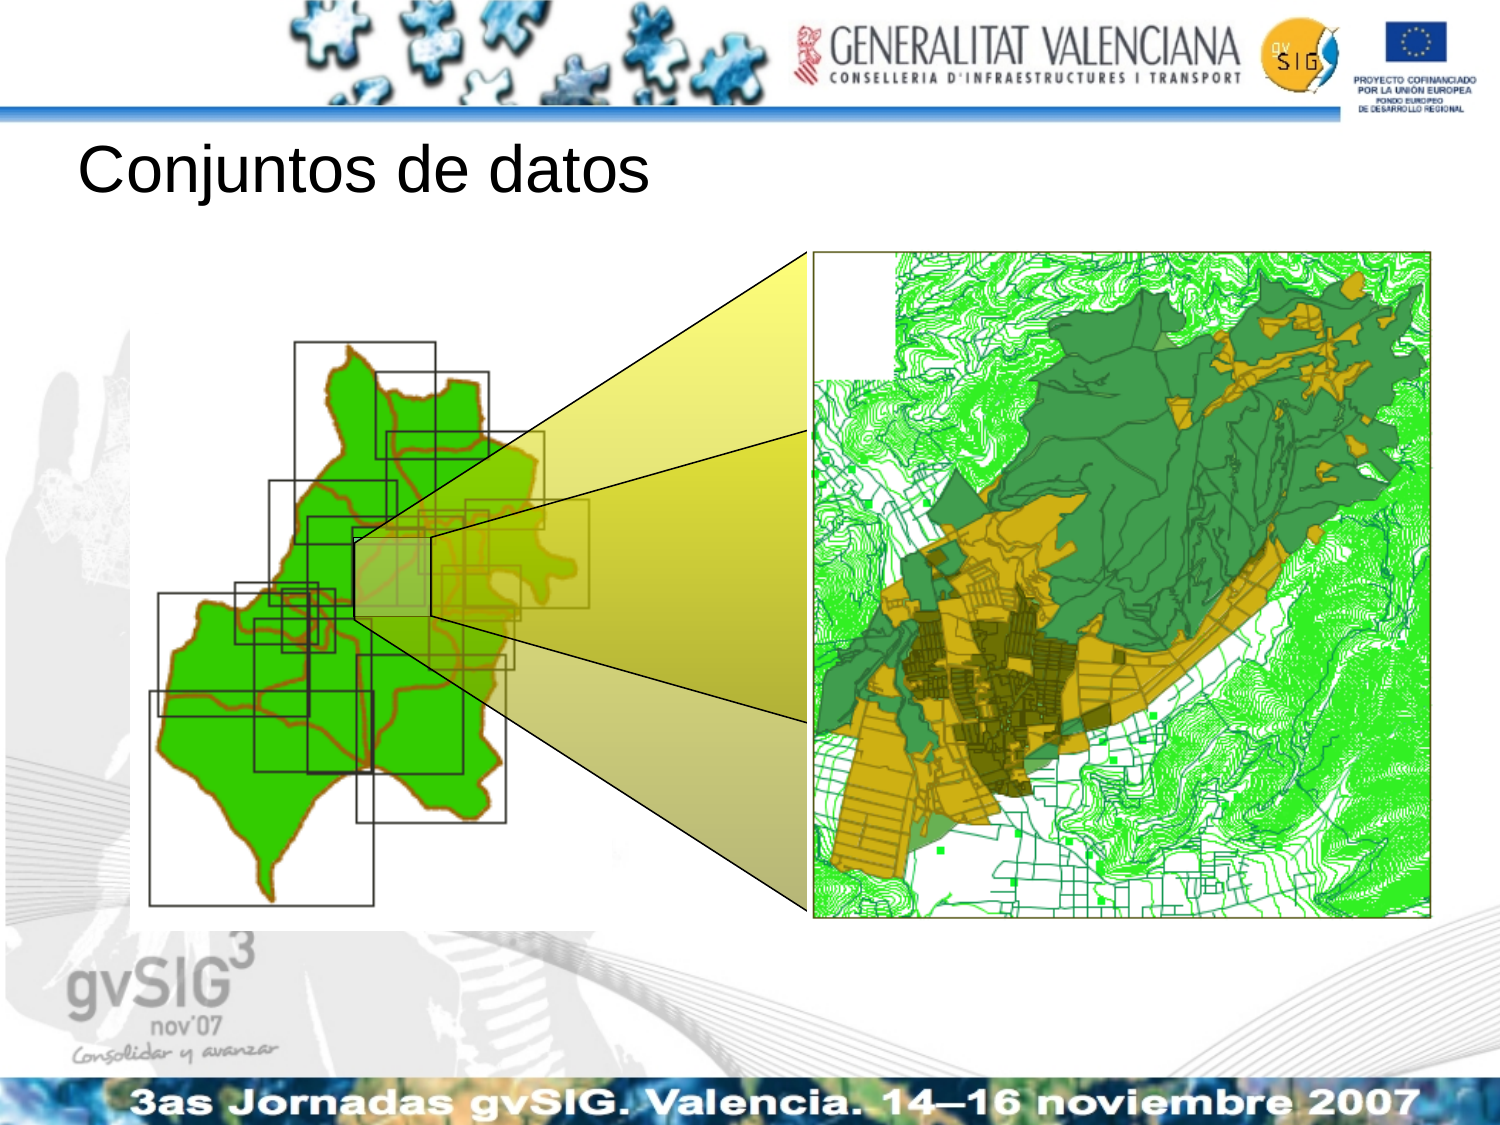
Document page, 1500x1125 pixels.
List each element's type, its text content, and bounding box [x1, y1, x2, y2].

text_box [353, 264, 807, 911]
title Conjuntos de datos [63, 76, 1414, 264]
picture [0, 0, 1500, 1125]
